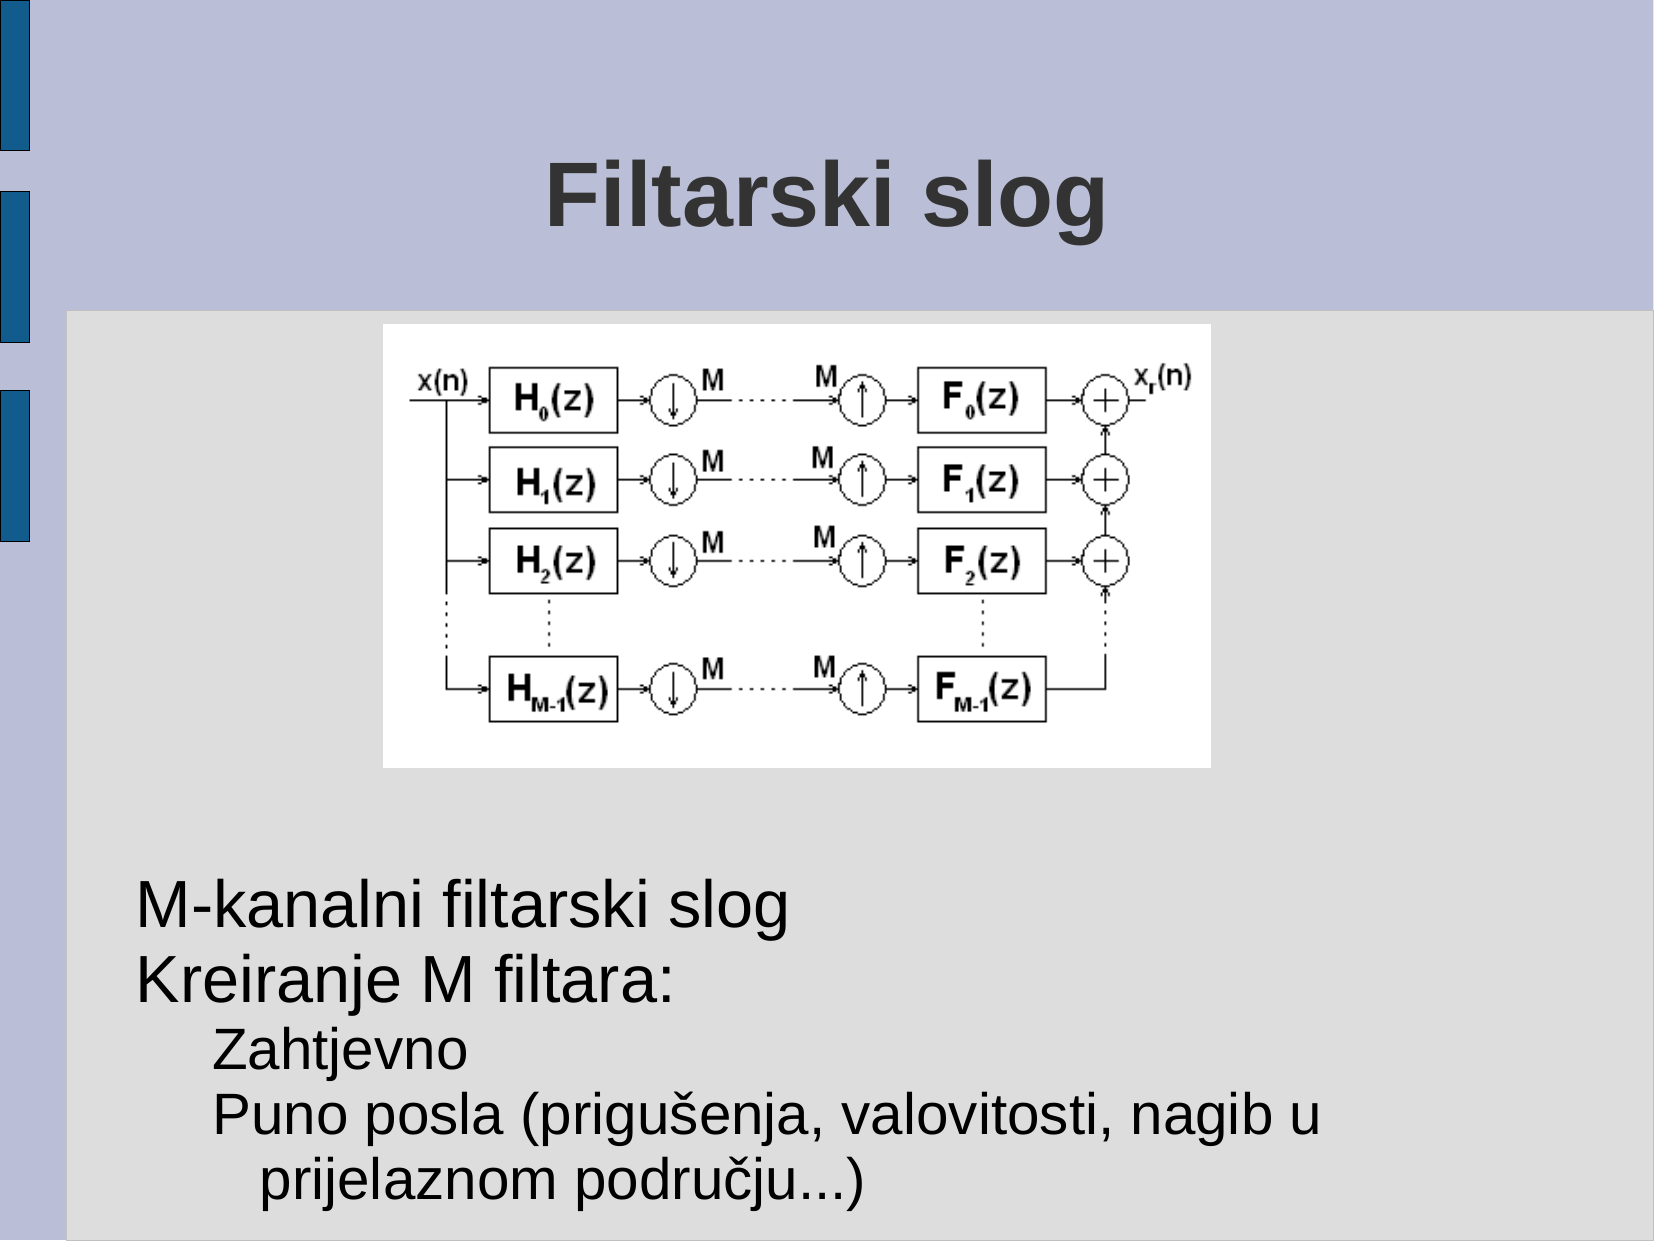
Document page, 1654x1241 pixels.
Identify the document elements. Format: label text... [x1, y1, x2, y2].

picture [383, 324, 1211, 768]
list M-kanalni filtarski slog Kreiranje M filtara: Zahtjevno Puno posla (prigušenja, valovitosti, nagib u prijelaznom području...) [118, 867, 1531, 1211]
title Filtarski slog [121, 91, 1534, 299]
